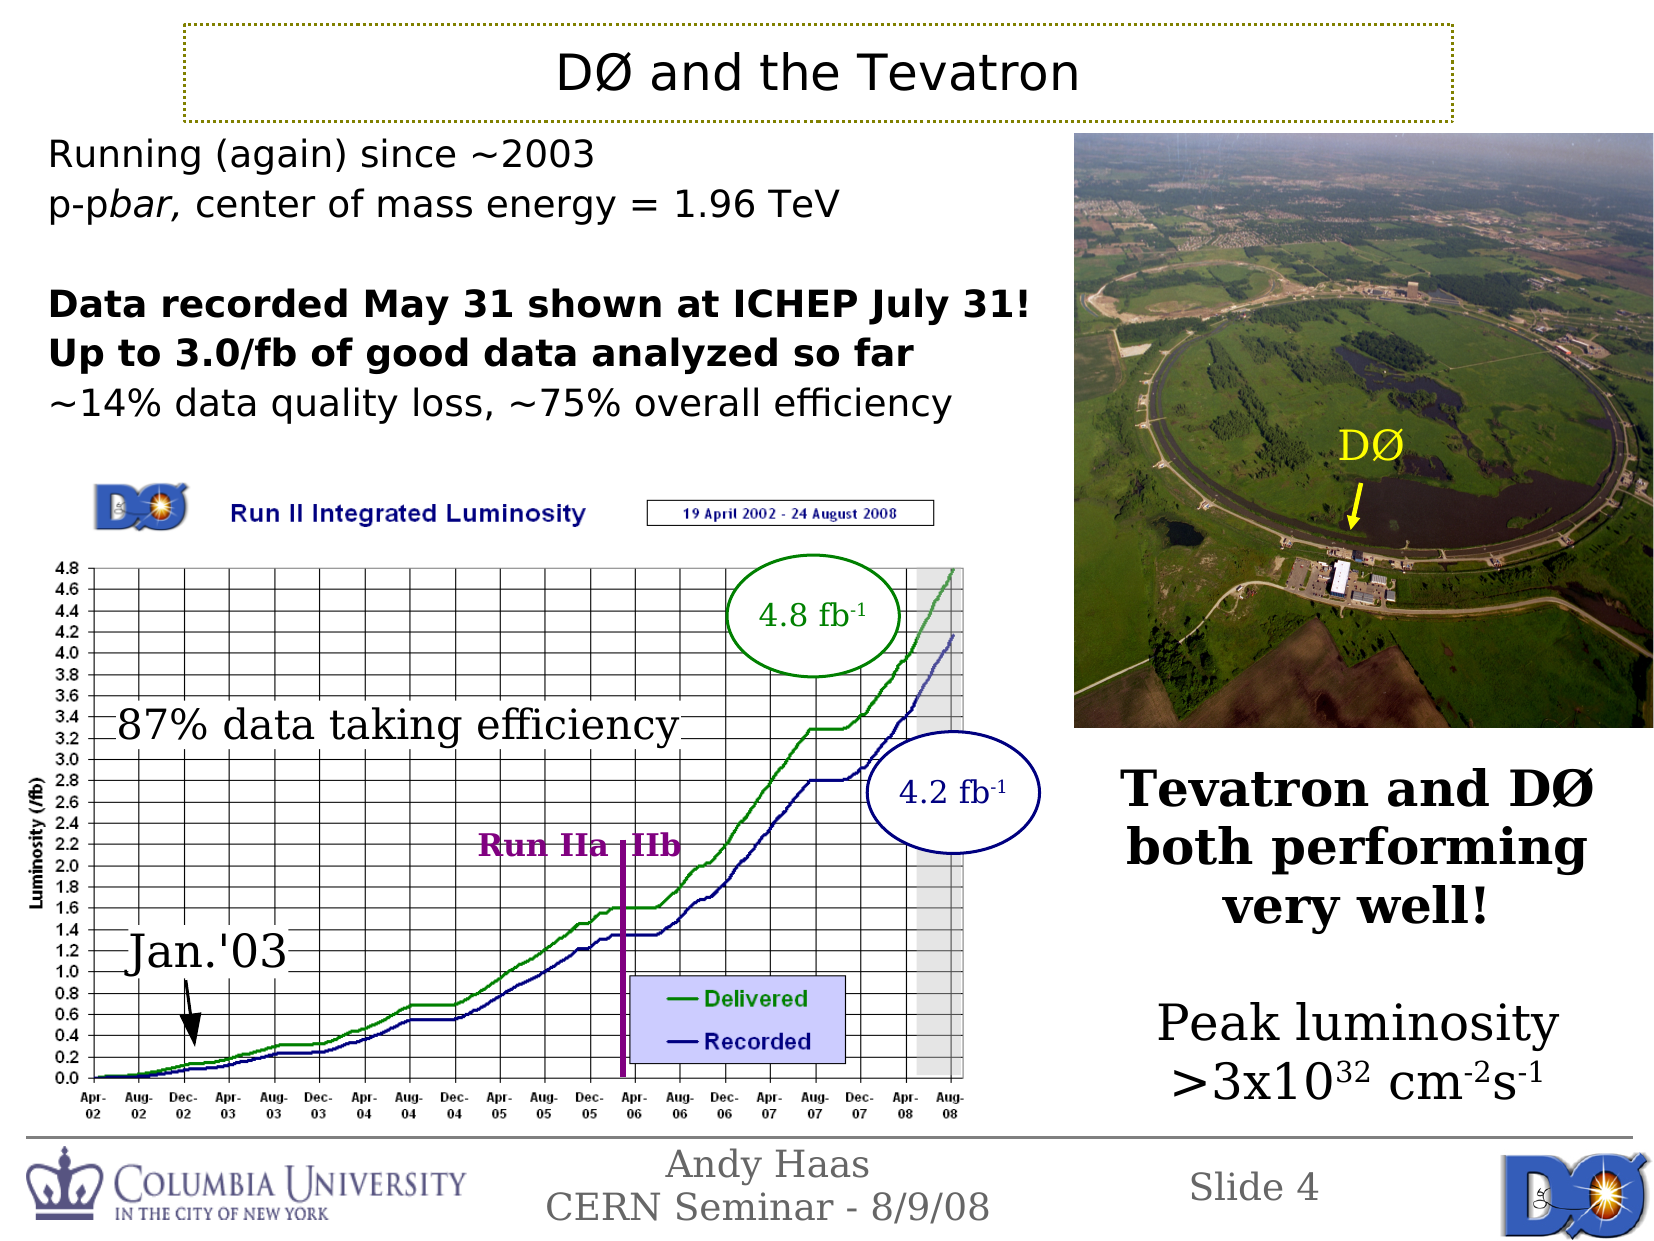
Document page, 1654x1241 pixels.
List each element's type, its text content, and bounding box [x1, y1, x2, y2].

text_box Tevatron and DØ both performing very well! Peak luminosity >3x1032 cm-2s-1 [1120, 759, 1596, 1111]
text_box [916, 566, 961, 737]
picture [0, 480, 992, 1131]
text_box Run IIa IIb [477, 827, 682, 865]
text_box DØ [1314, 394, 1429, 503]
text_box 87% data taking efficiency [116, 700, 681, 750]
picture [1074, 133, 1654, 728]
picture [1497, 1149, 1654, 1241]
text_box [916, 848, 961, 1076]
text_box 4.8 fb-1 [727, 555, 900, 677]
text_box 4.2 fb-1 [867, 731, 1040, 854]
list Running (again) since ~2003 p-pbar, center of mass energy = 1.96 TeV Data recorded May 31 shown at ICHEP July 31! Up to 3.0/fb of good data analyzed so far ~14% data quality loss, ~75% overall efficiency [30, 140, 1043, 460]
text_box Jan.'03 [128, 925, 289, 979]
title DØ and the Tevatron [184, 24, 1453, 122]
